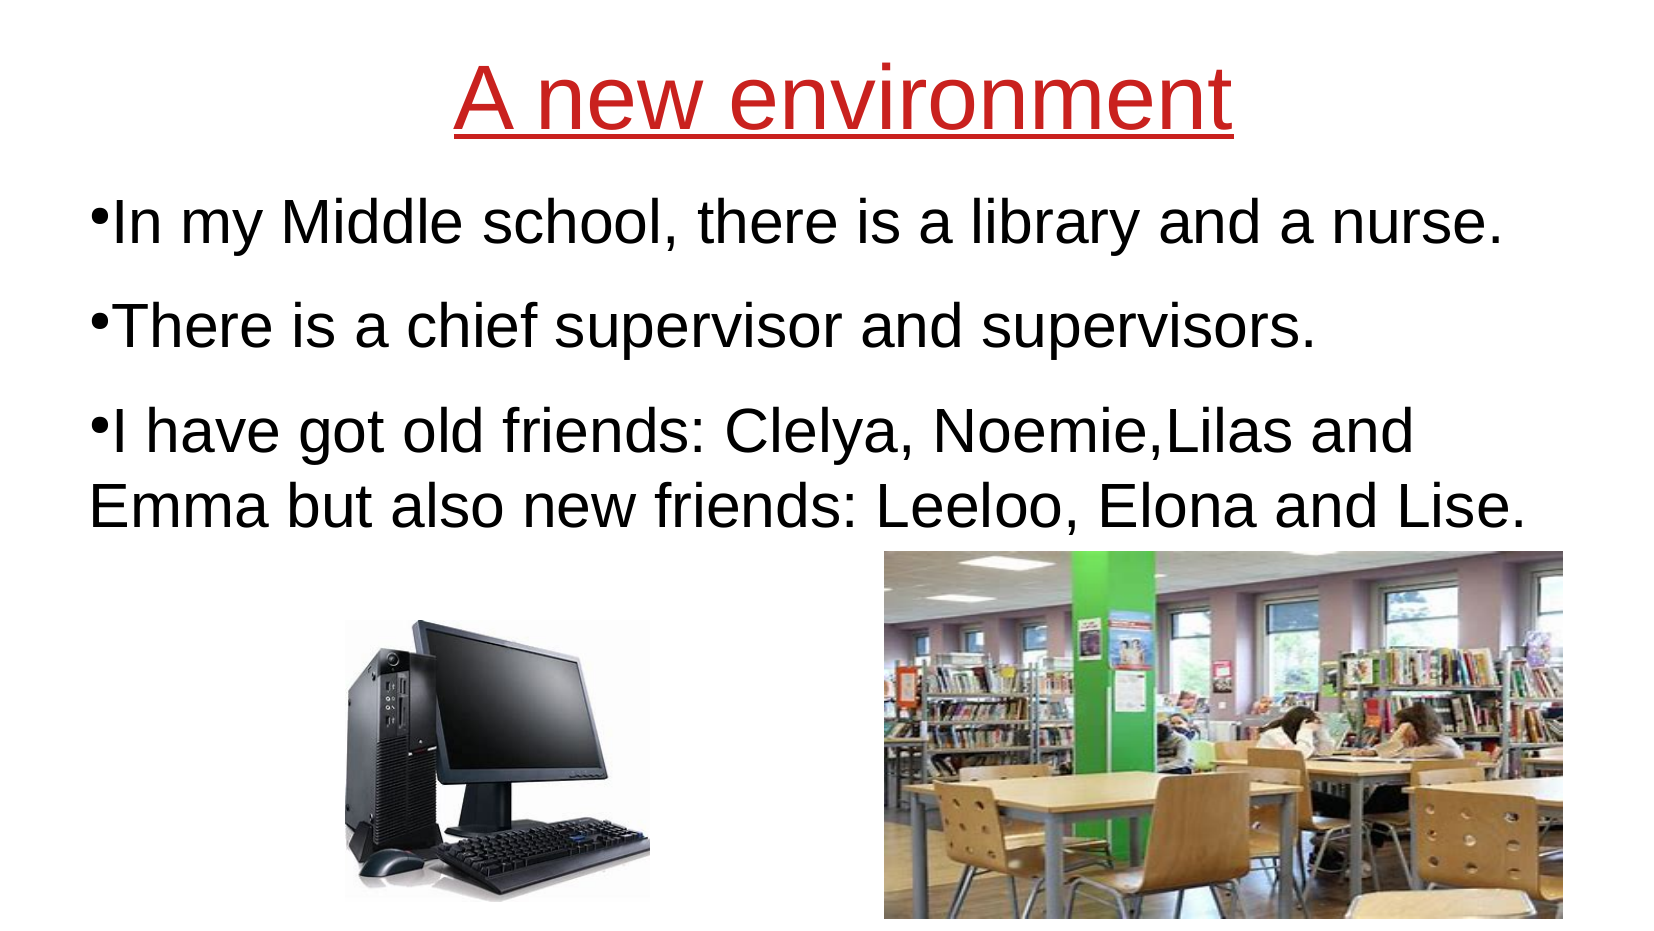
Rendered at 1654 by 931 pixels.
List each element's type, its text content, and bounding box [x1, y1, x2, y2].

list In my Middle school, there is a library and a nurse. There is a chief supervisor and supervisors. I have got old friends: Clelya, Noemie,Lilas and Emma but also new friends: Leeloo, Elona and Lise. [89, 180, 1601, 554]
title A new environment [99, 15, 1589, 171]
picture [884, 551, 1563, 919]
picture [345, 620, 650, 902]
